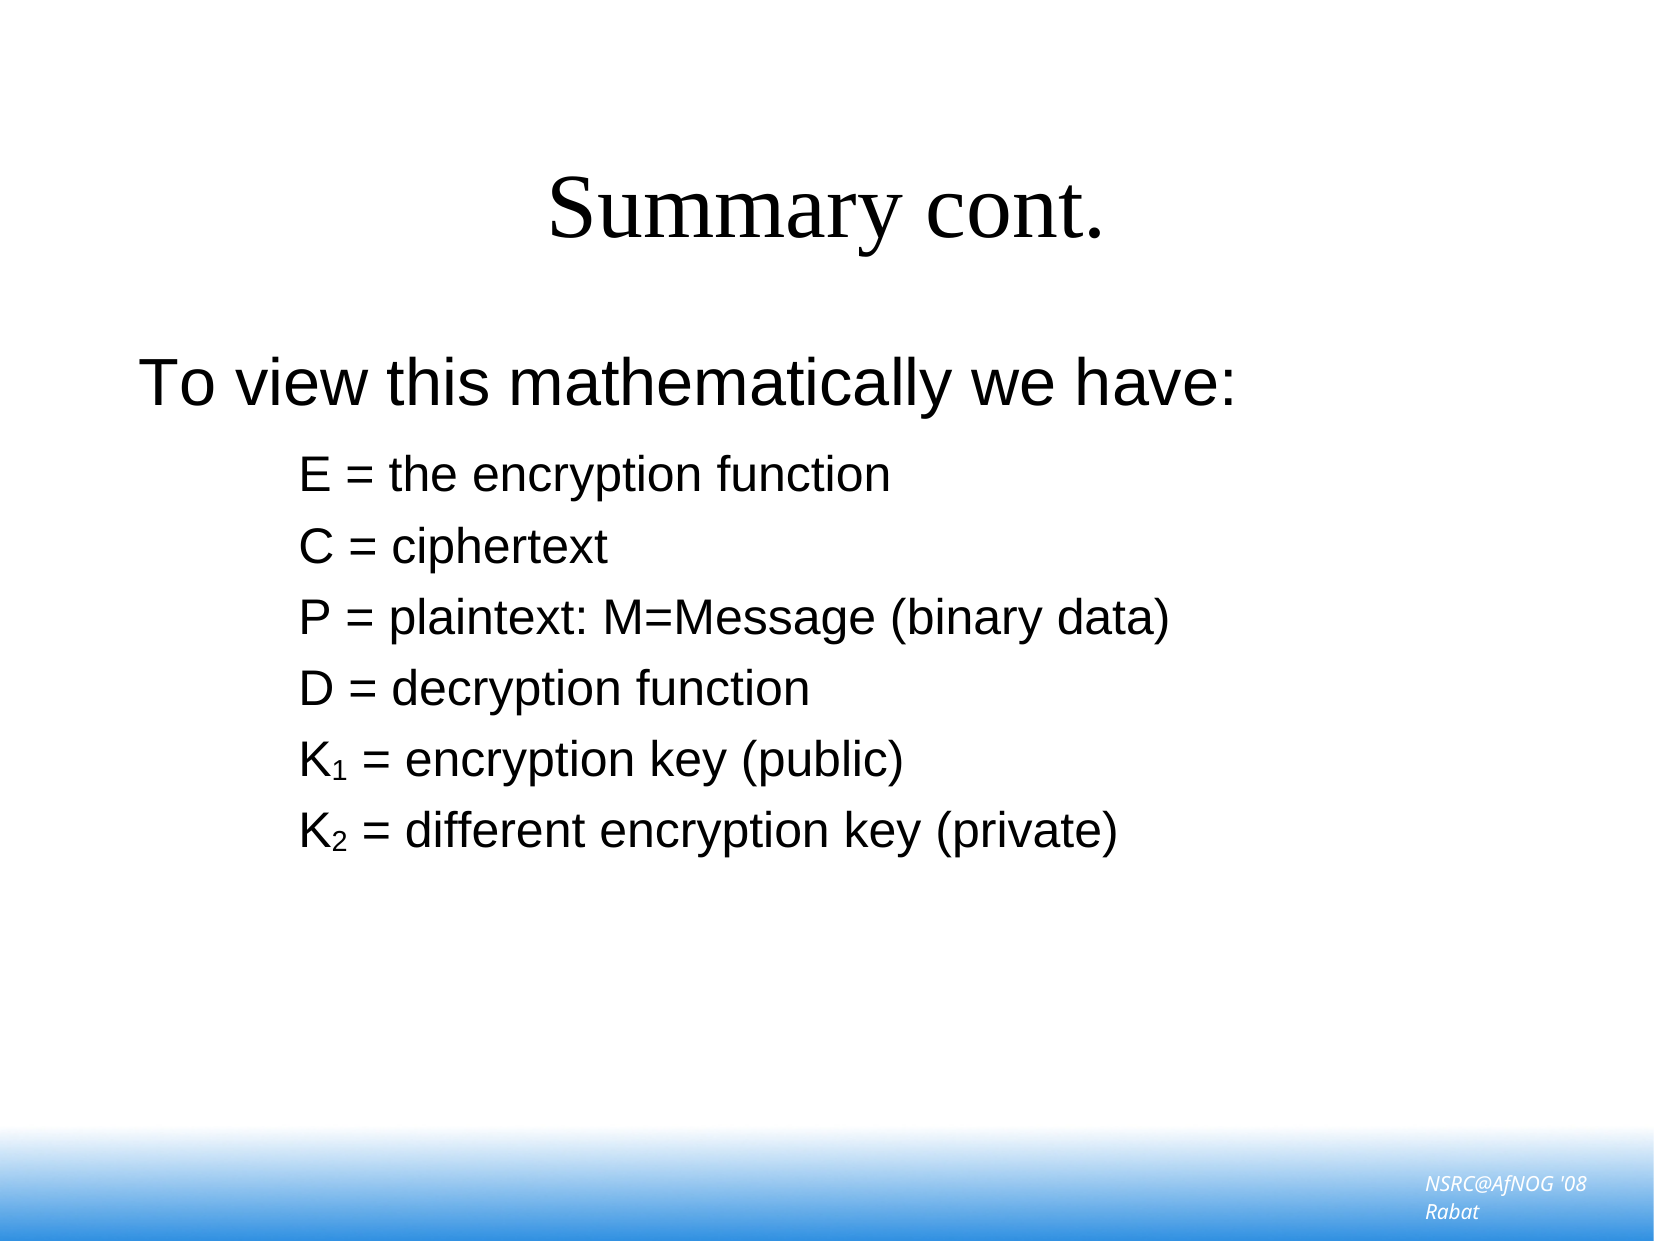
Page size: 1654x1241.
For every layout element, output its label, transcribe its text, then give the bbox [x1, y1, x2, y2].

list To view this mathematically we have: E = the encryption function C = ciphertext P = plaintext: M=Message (binary data) D = decryption function K1 = encryption key (public) K2 = different encryption key (private) [121, 344, 1534, 1127]
title Summary cont. [121, 102, 1534, 310]
picture [0, 1124, 1654, 1241]
